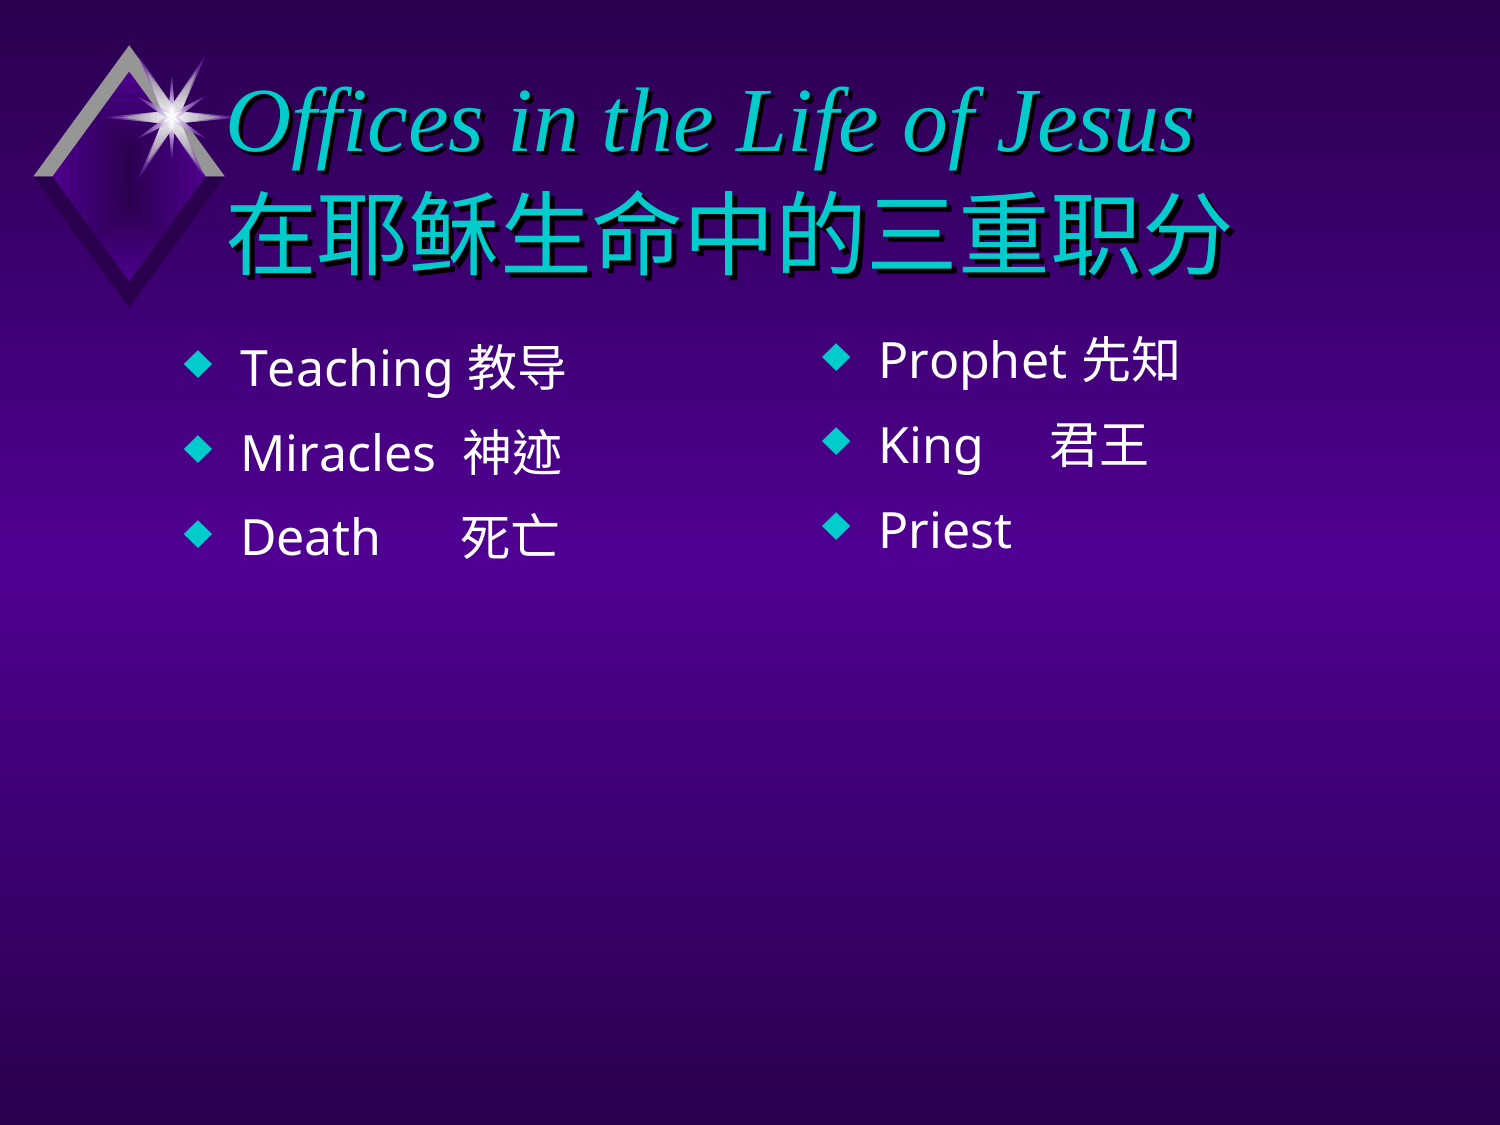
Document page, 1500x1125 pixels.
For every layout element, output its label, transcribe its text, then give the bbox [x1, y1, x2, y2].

list Prophet先知 King 君王 Priest [765, 324, 1388, 1001]
list Teaching教导 Miracles 神迹 Death 死亡 [127, 332, 750, 1008]
title Offices in the Life of Jesus 在耶稣生命中的三重职分 [224, 65, 1388, 301]
